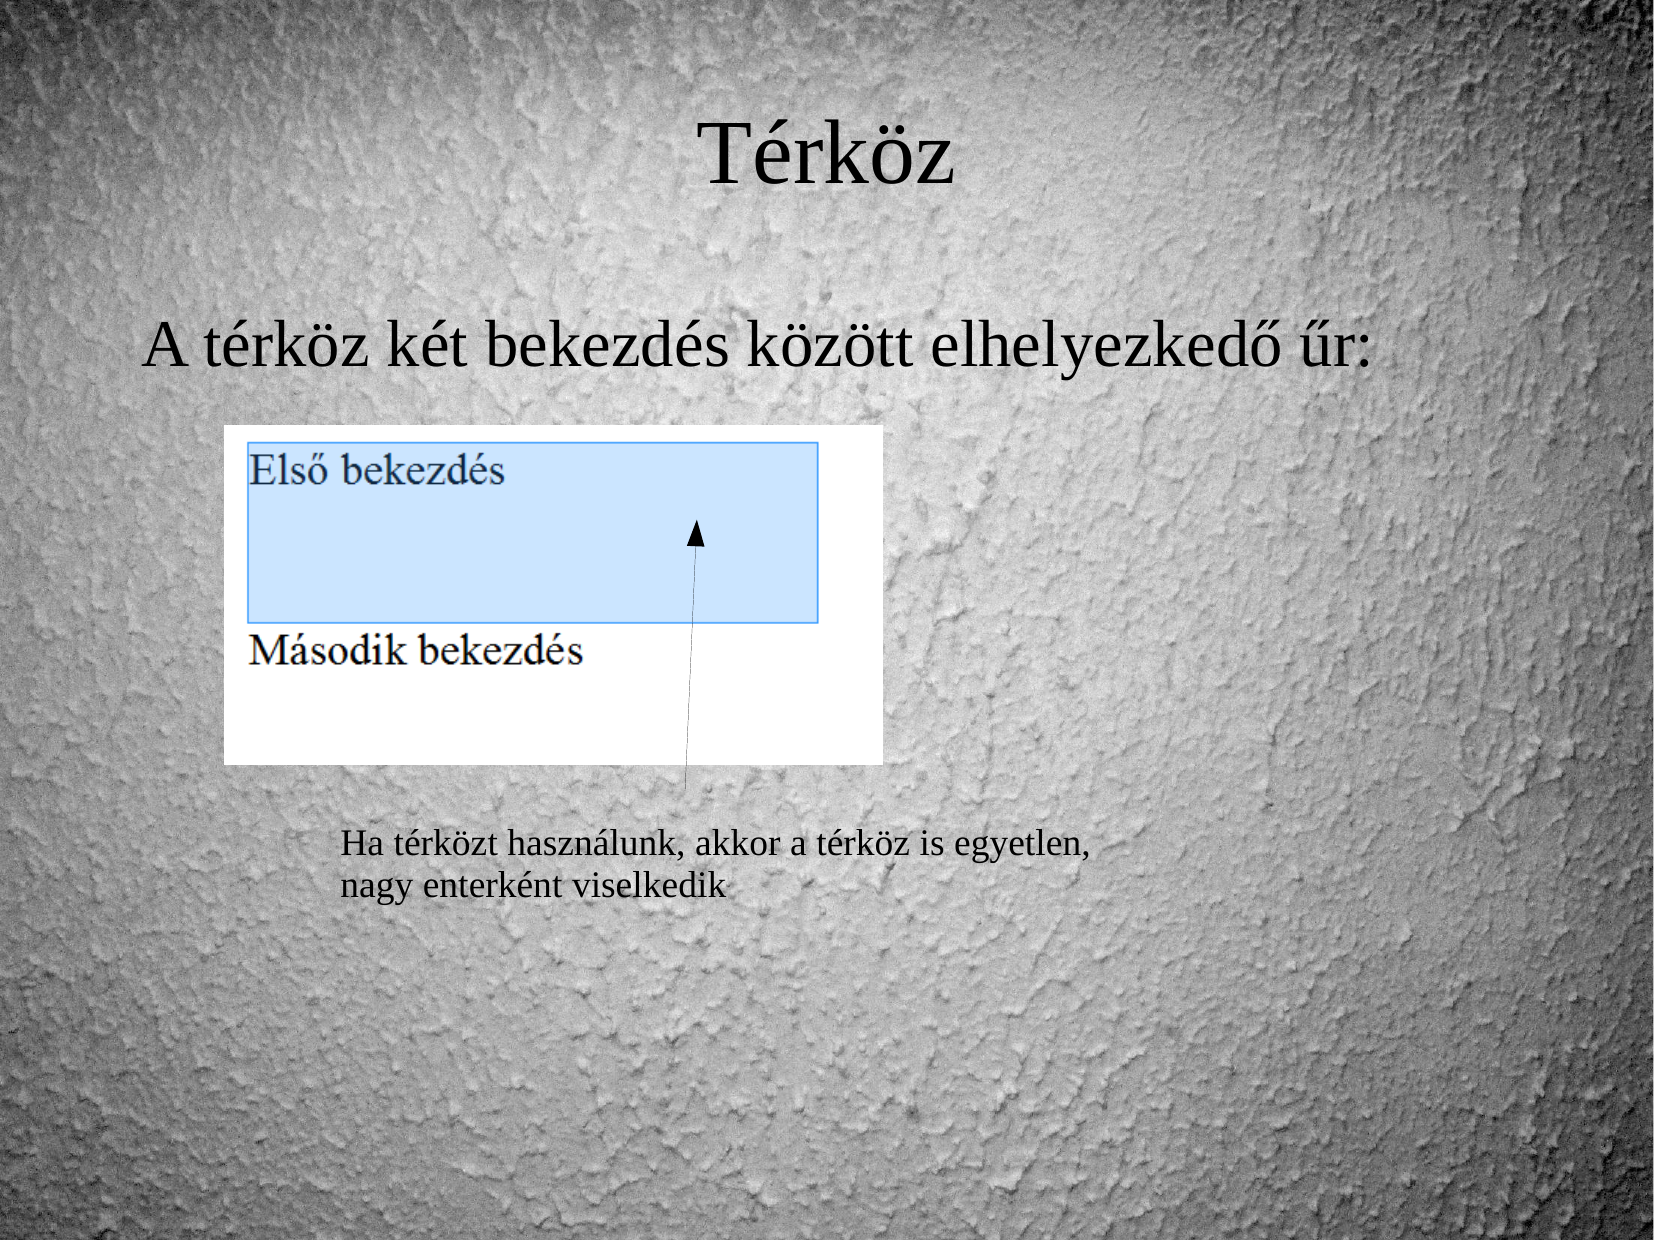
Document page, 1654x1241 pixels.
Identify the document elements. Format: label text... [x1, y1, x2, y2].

picture [0, 0, 1654, 1240]
title Térköz [82, 49, 1571, 257]
list A térköz két bekezdés között elhelyezkedő űr: [70, 307, 1560, 1027]
text_box Ha térközt használunk, akkor a térköz is egyetlen, nagy enterként viselkedik [325, 814, 1108, 915]
